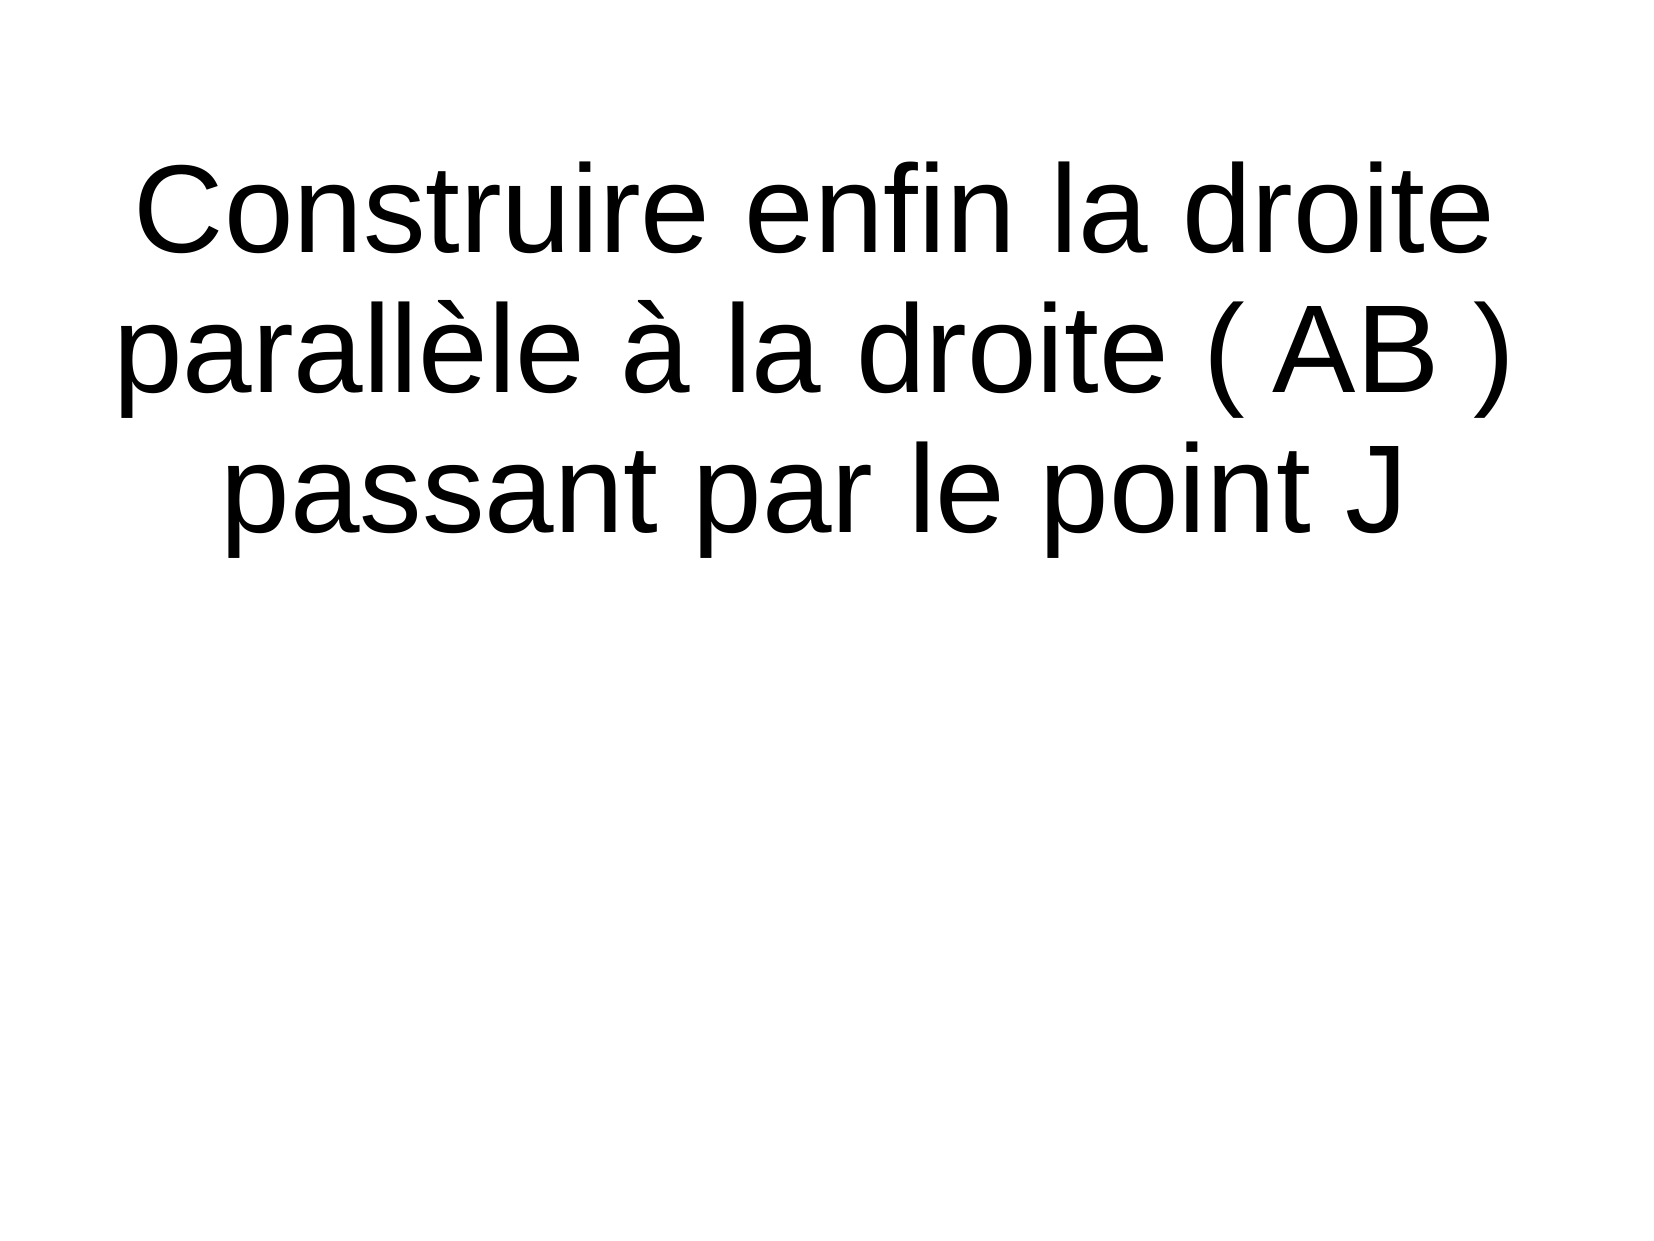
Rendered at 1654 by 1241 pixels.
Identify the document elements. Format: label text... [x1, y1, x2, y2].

subtitle Construire enfin la droite parallèle à la droite ( AB ) passant par le point J [70, 48, 1559, 650]
